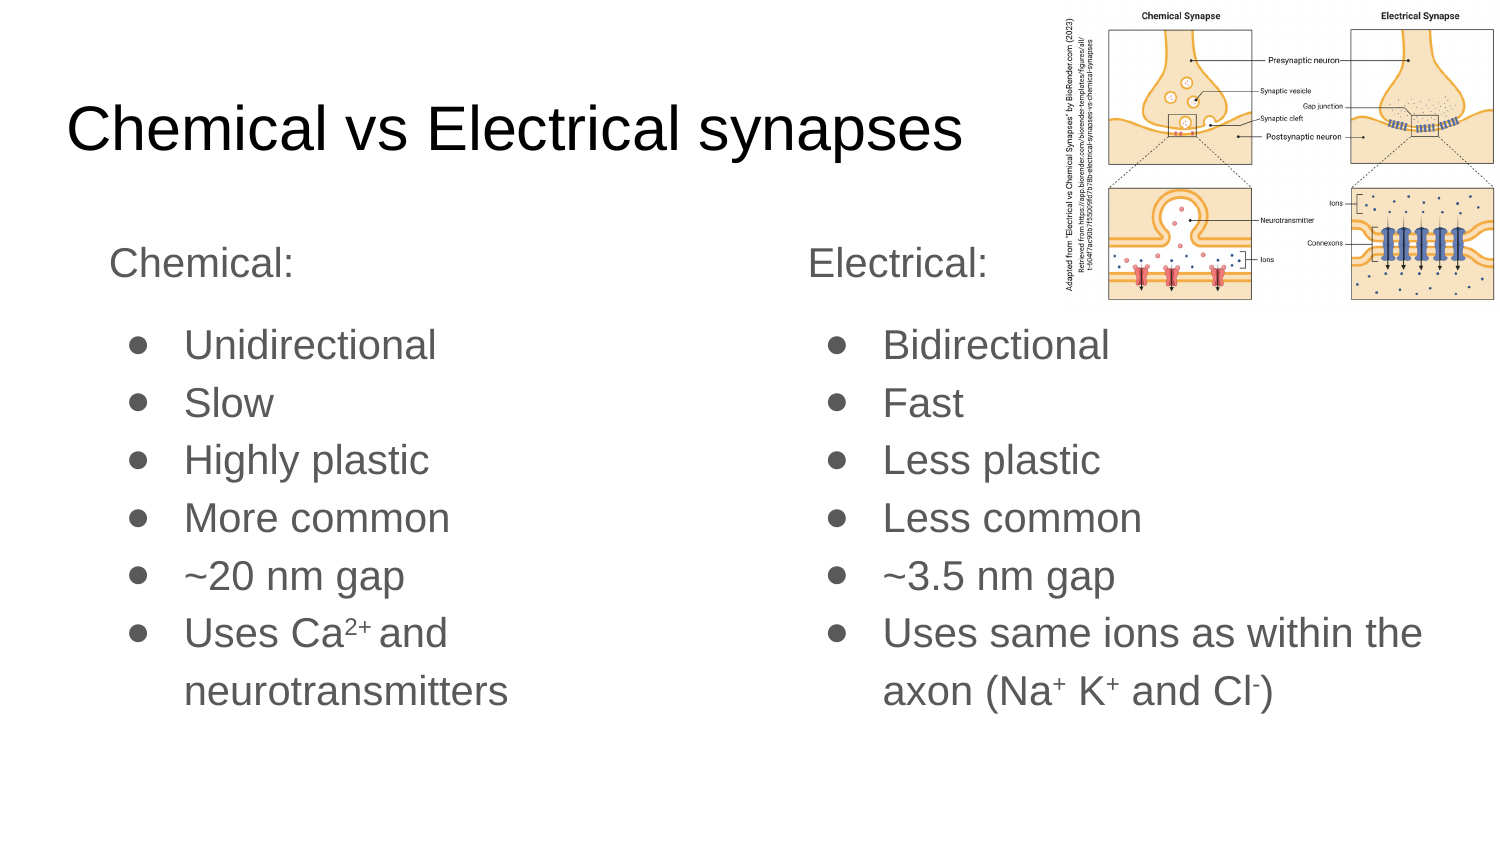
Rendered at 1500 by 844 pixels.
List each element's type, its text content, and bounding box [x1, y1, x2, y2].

list Chemical: Unidirectional Slow Highly plastic More common ~20 nm gap Uses Ca2+ and neurotransmitters [93, 212, 750, 774]
title Chemical vs Electrical synapses [51, 72, 1060, 167]
picture [1060, 0, 1500, 311]
list Electrical: Bidirectional Fast Less plastic Less common ~3.5 nm gap Uses same ions as within the axon (Na+ K+ and Cl-) [792, 212, 1449, 774]
